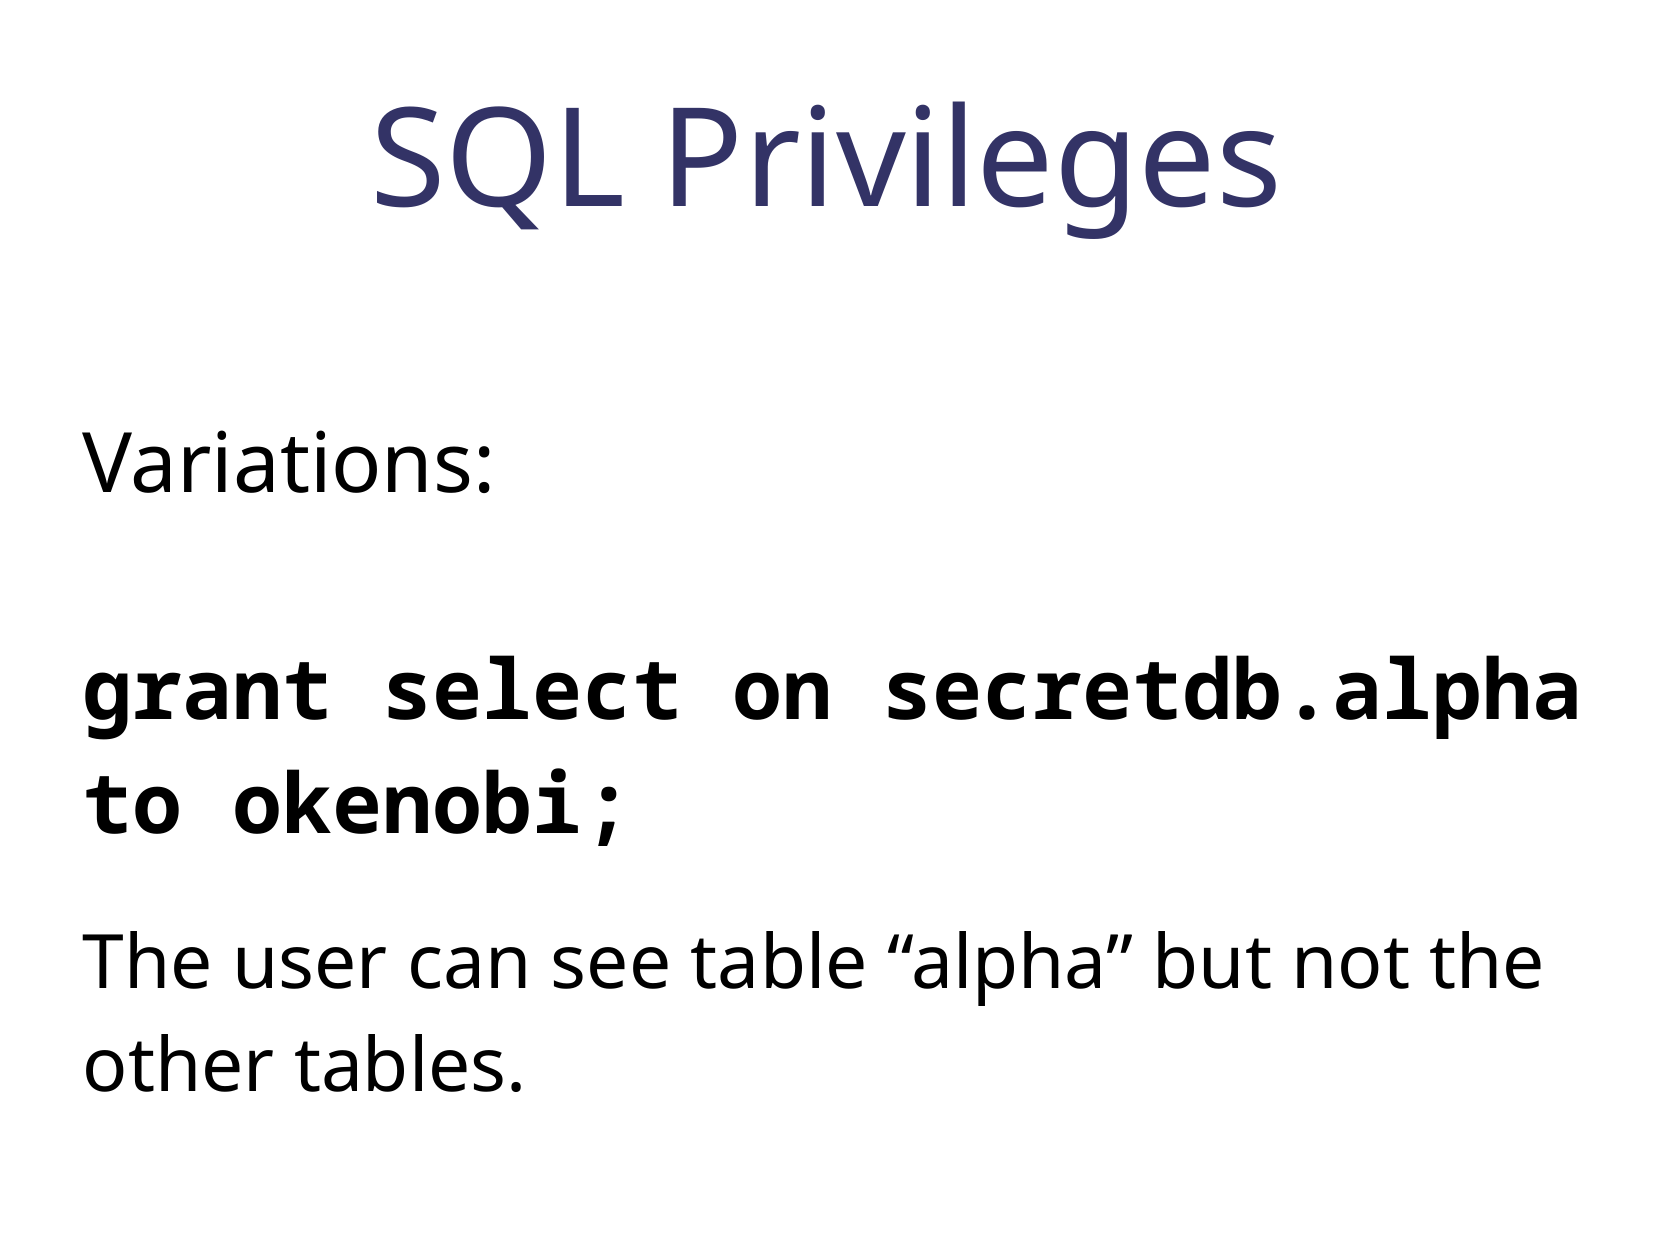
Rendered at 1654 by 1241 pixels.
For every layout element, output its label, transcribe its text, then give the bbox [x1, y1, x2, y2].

subtitle Variations: grant select on secretdb.alpha to okenobi; The user can see table “alpha” but not the other tables. [82, 290, 1654, 1094]
title SQL Privileges [82, 56, 1571, 250]
